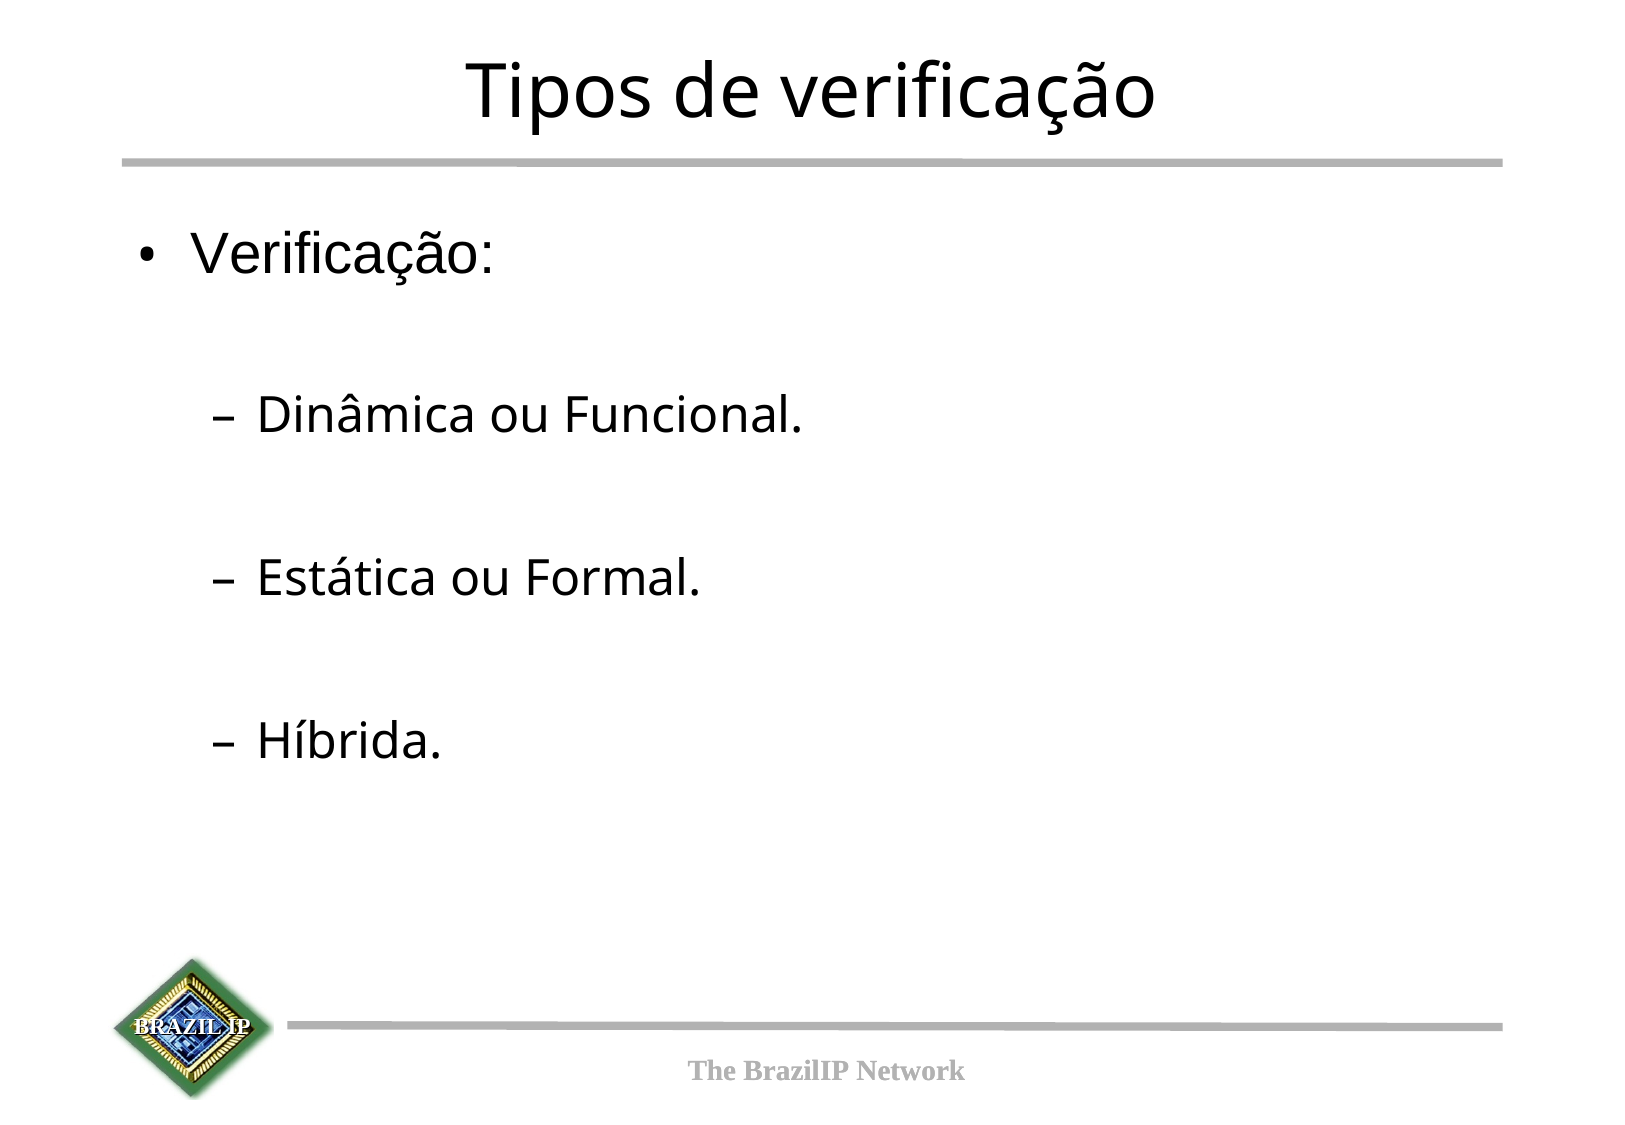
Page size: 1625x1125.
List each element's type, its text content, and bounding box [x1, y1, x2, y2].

picture [108, 953, 274, 1100]
title Tipos de verificação [121, 0, 1502, 191]
list Verificação: Dinâmica ou Funcional. Estática ou Formal. Híbrida. [121, 212, 1487, 943]
